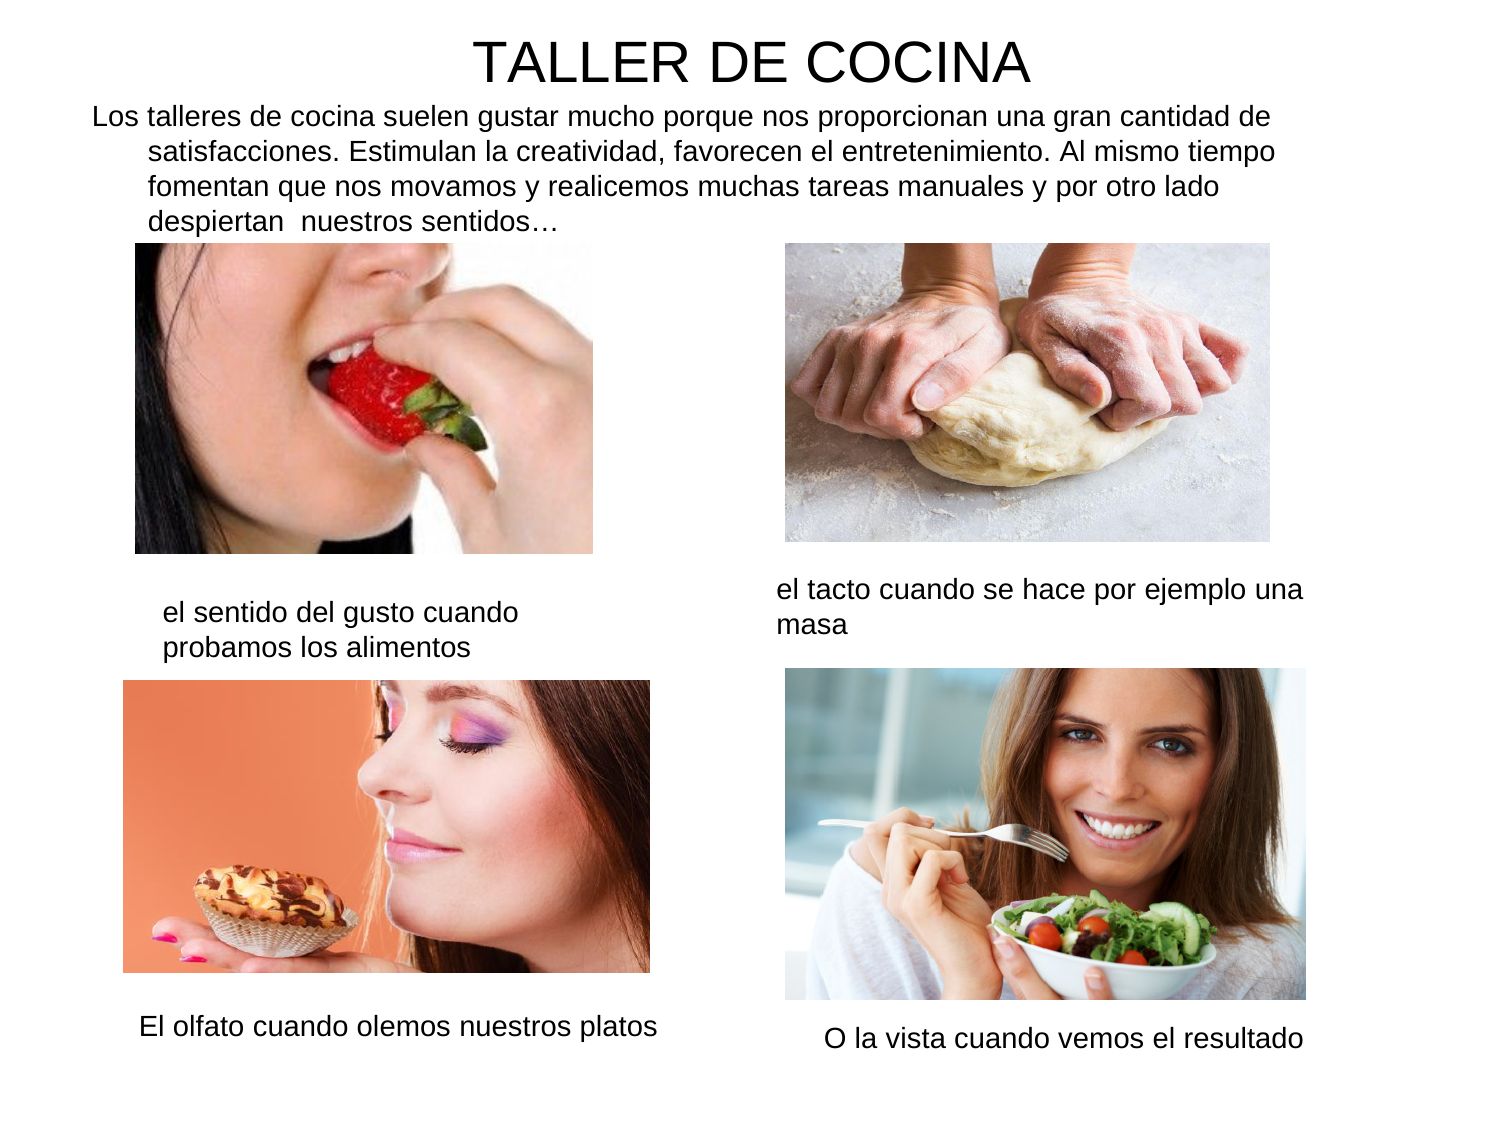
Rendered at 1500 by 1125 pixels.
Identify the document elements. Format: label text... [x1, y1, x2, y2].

picture [785, 668, 1306, 1000]
title TALLER DE COCINA [76, 30, 1427, 88]
picture [785, 243, 1270, 542]
picture [123, 680, 650, 973]
text_box El olfato cuando olemos nuestros platos [123, 999, 798, 1050]
text_box O la vista cuando vemos el resultado [809, 1011, 1320, 1062]
picture [135, 243, 593, 554]
text_box el sentido del gusto cuando probamos los alimentos [147, 586, 597, 672]
list Los talleres de cocina suelen gustar mucho porque nos proporcionan una gran cantidad de satisfacciones. Estimulan la creatividad, favorecen el entretenimiento. Al mismo tiempo fomentan que nos movamos y realicemos muchas tareas manuales y por otro lado despiertan nuestros sentidos… [76, 90, 1307, 1047]
text_box el tacto cuando se hace por ejemplo una masa [761, 562, 1353, 648]
